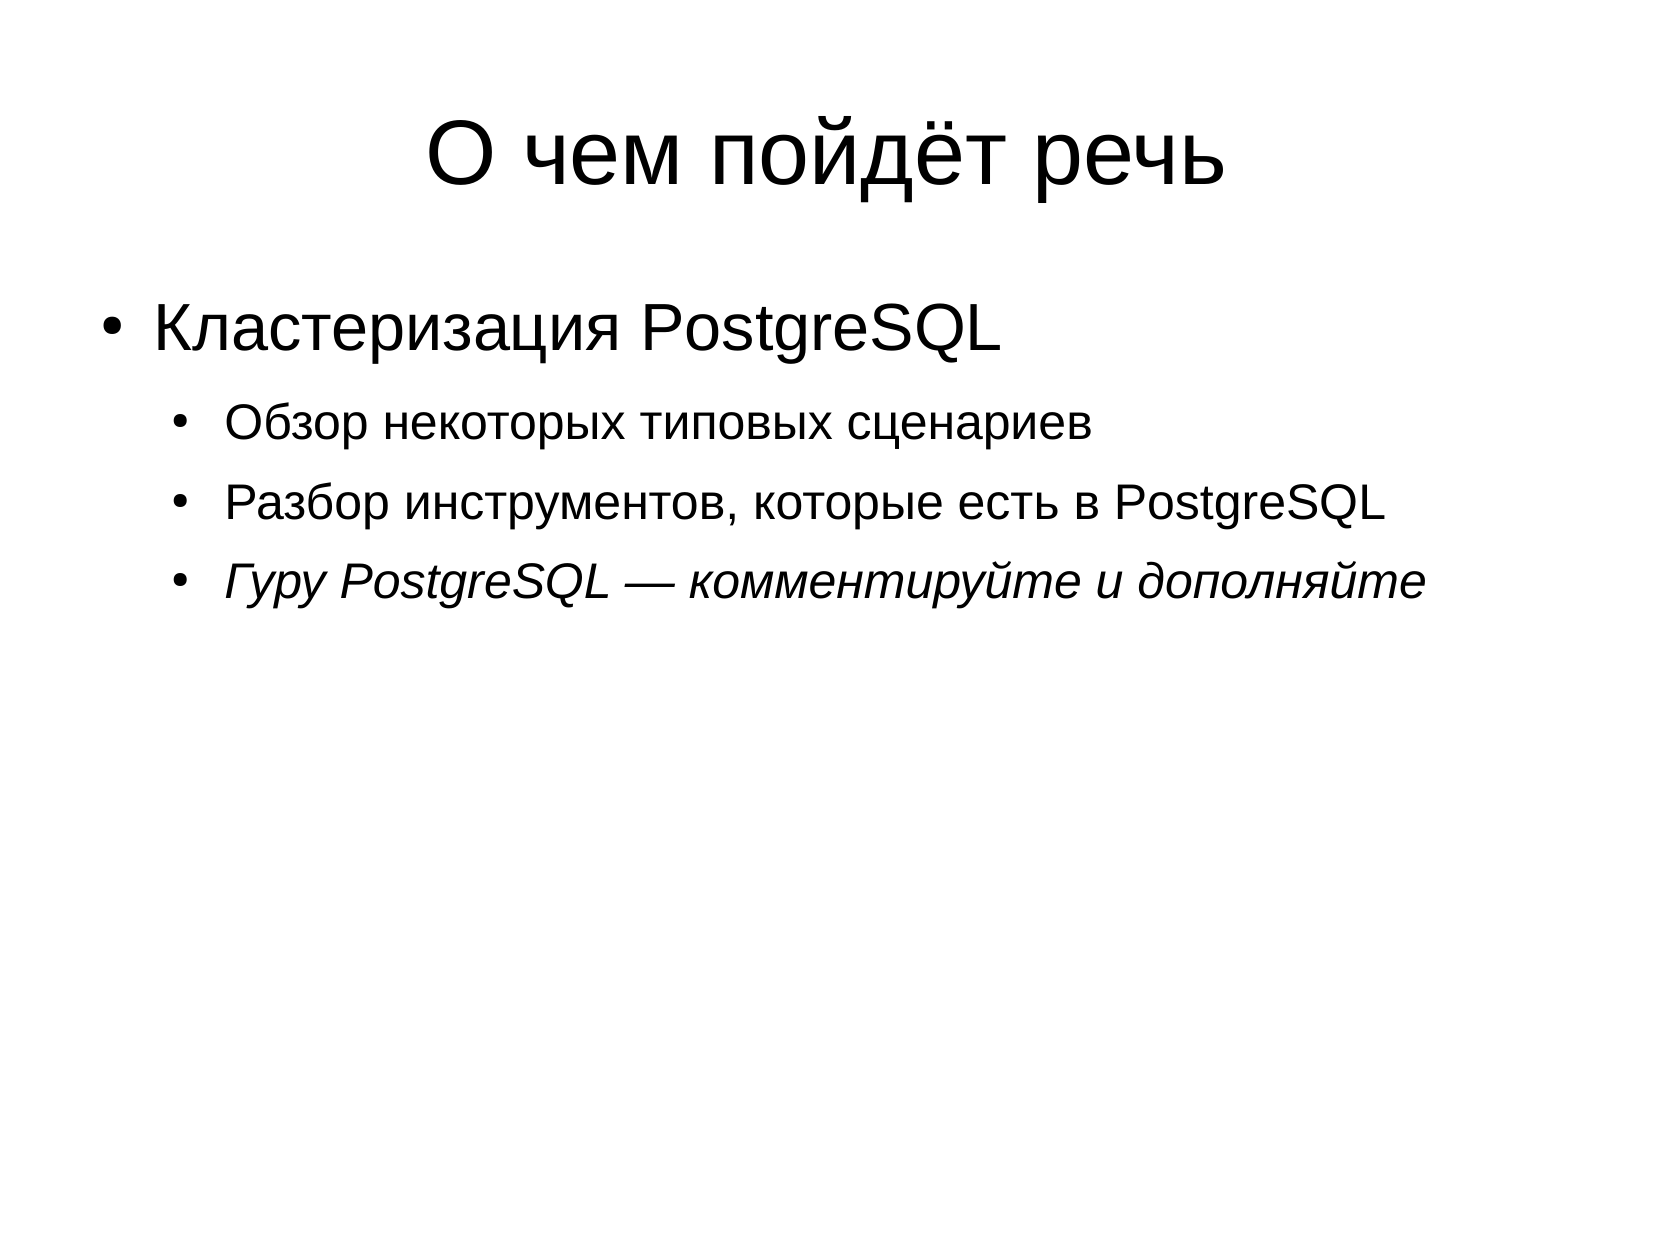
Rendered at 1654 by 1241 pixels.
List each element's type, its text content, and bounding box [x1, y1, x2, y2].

title О чем пойдёт речь [82, 49, 1571, 257]
list Кластеризация PostgreSQL Обзор некоторых типовых сценариев Разбор инструментов, которые есть в PostgreSQL Гуру PostgreSQL — комментируйте и дополняйте [82, 290, 1571, 1109]
